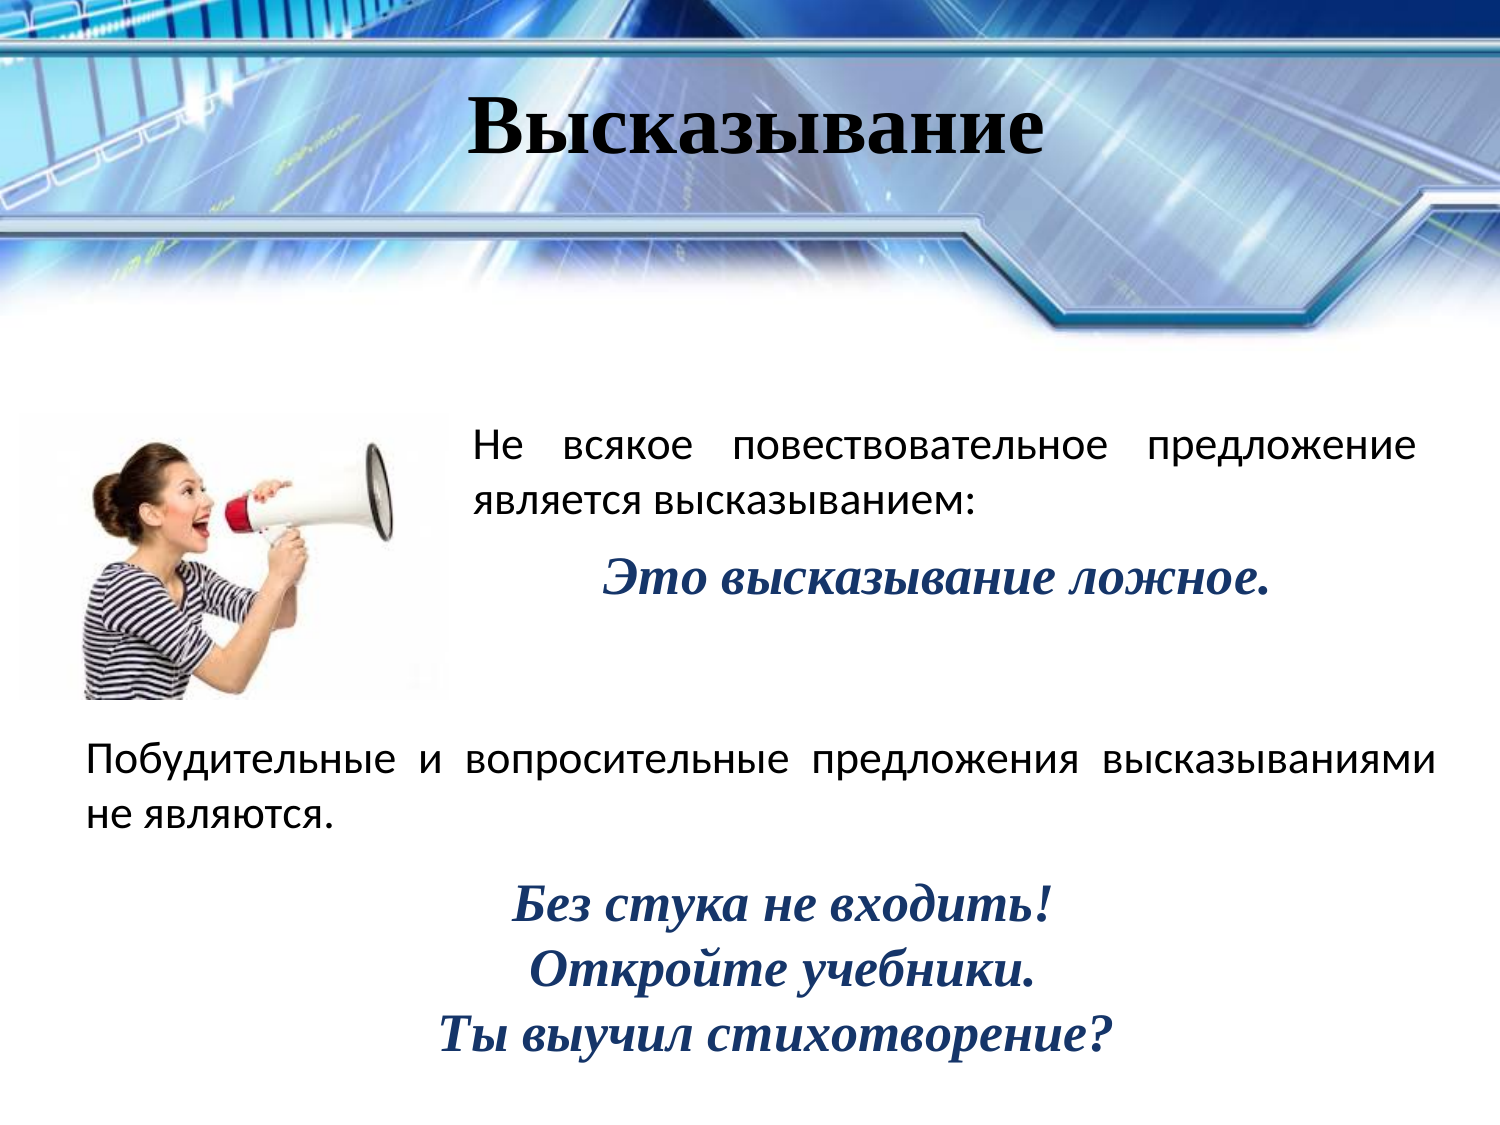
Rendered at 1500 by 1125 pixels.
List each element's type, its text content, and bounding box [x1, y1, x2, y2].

text_box Побудительные и вопросительные предложения высказываниями не являются. Без стука не входить! Откройте учебники. Ты выучил стихотворение? [70, 720, 1453, 1125]
picture [0, 0, 1500, 1125]
subtitle Не всякое повествовательное предложение является высказыванием: Это высказывание ложное. [472, 413, 1418, 674]
text_box Высказывание [88, 60, 1425, 179]
